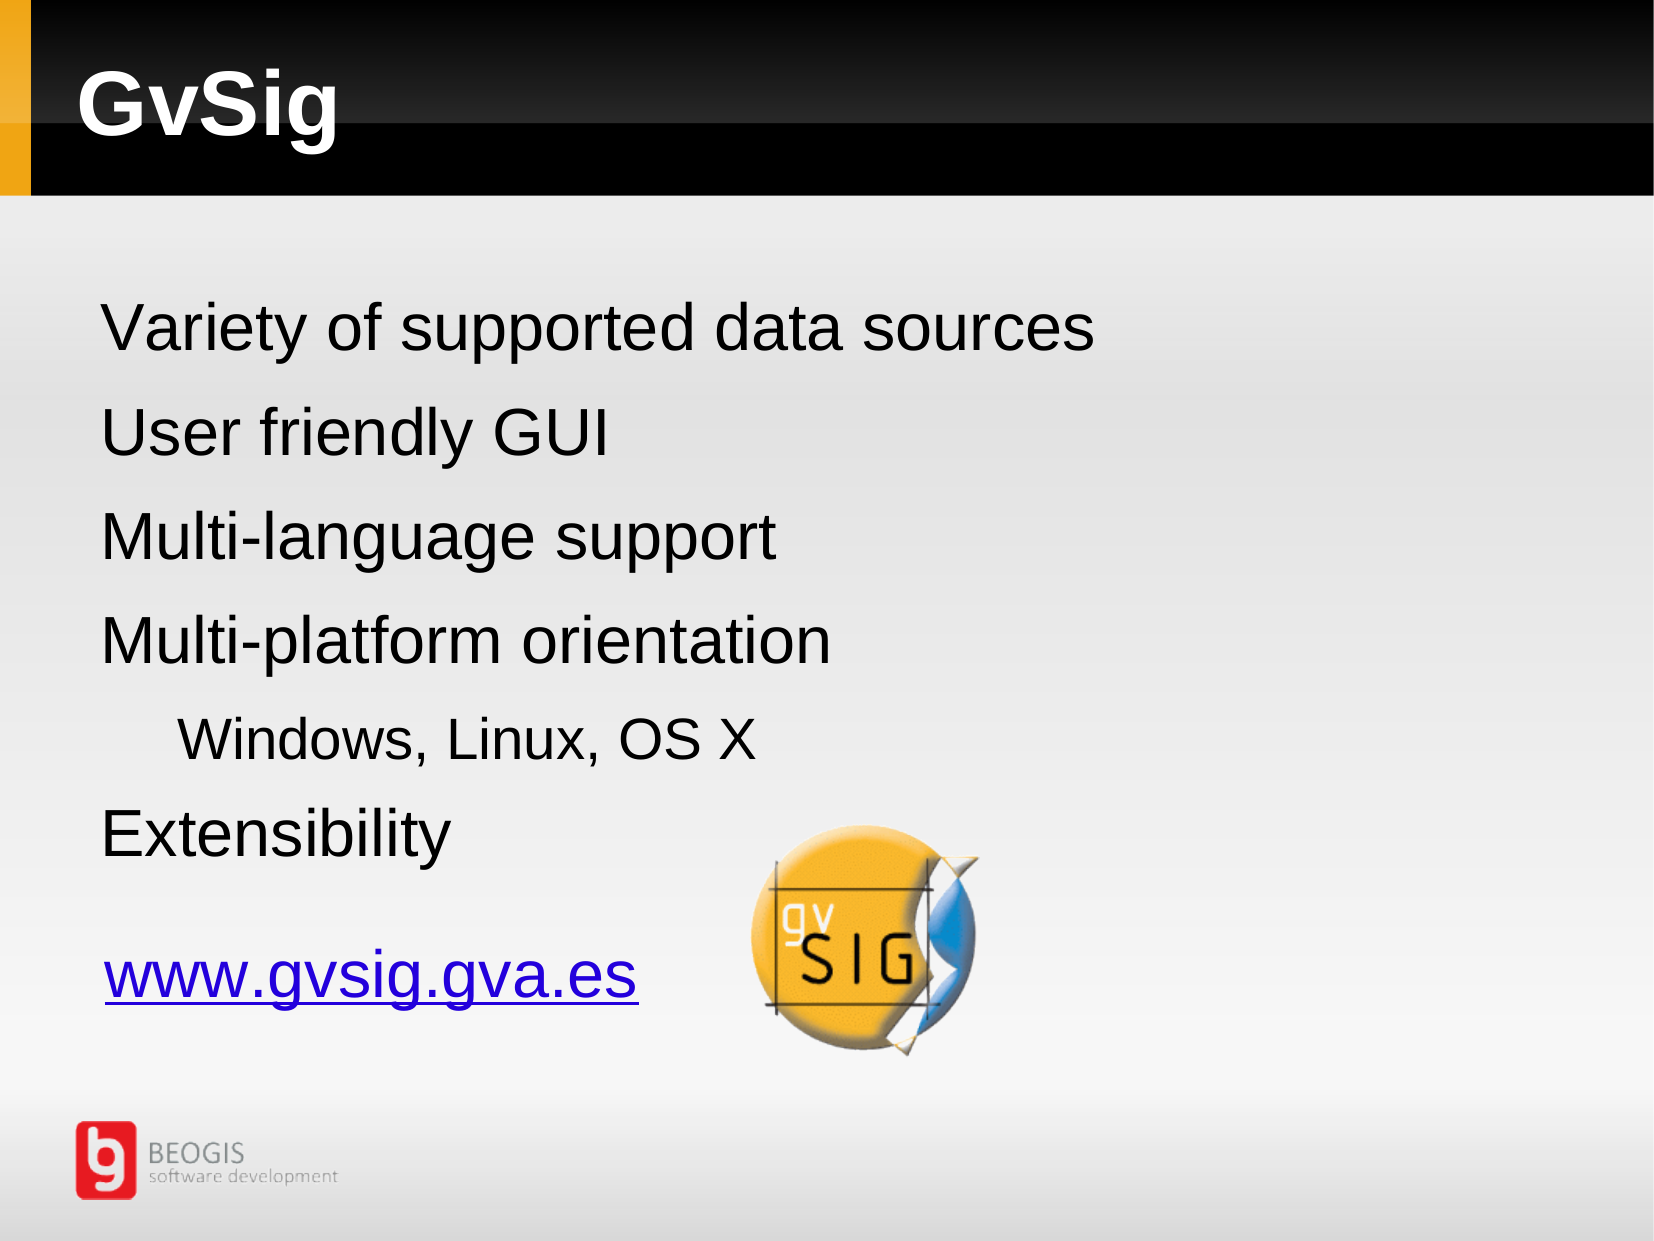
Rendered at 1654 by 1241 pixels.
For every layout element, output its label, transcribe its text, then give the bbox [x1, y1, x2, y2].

list www.gvsig.gva.es [86, 937, 1576, 1088]
list Variety of supported data sources User friendly GUI Multi-language support Multi-platform orientation Windows, Linux, OS X Extensibility [82, 290, 1571, 871]
picture [0, 0, 1654, 1241]
title GvSig [76, 7, 1565, 200]
